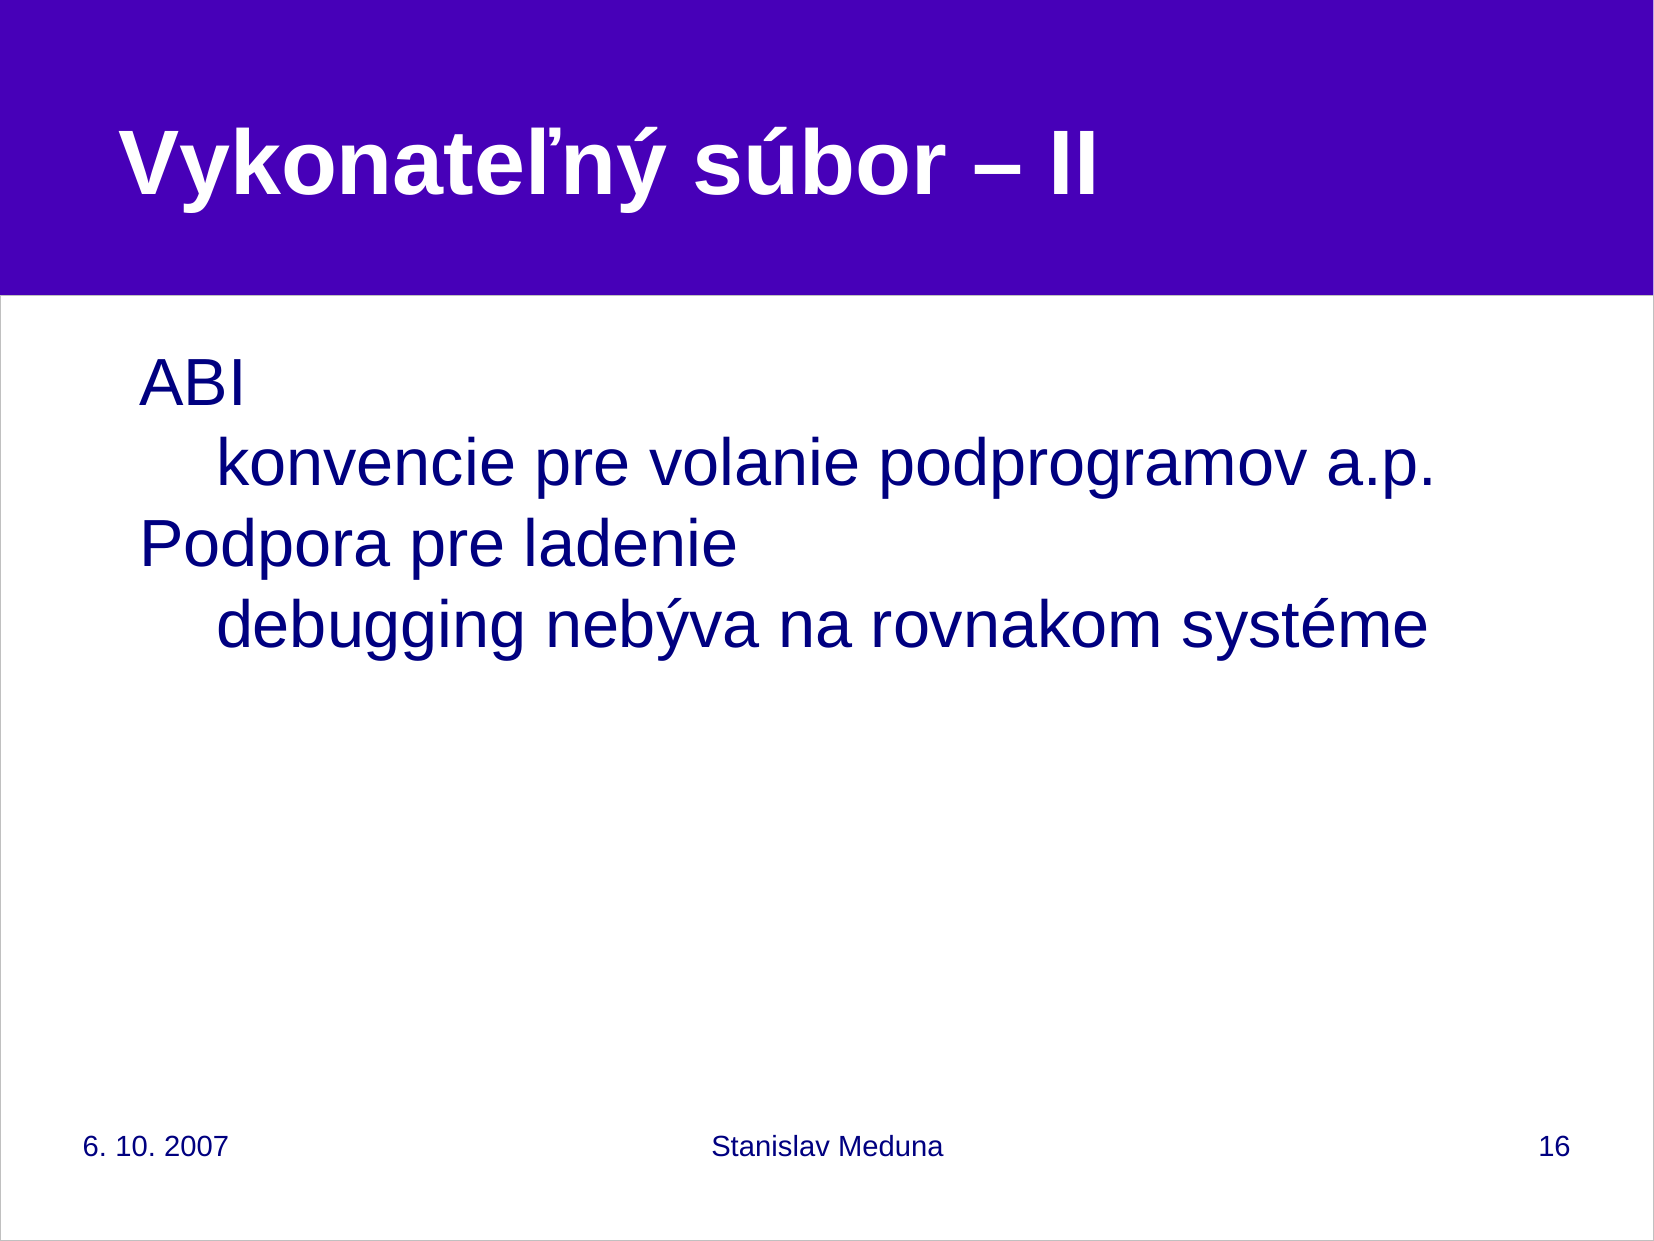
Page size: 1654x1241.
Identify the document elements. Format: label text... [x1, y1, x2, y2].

list ABI konvencie pre volanie podprogramov a.p. Podpora pre ladenie debugging nebýva na rovnakom systéme [121, 344, 1534, 1112]
title Vykonateľný súbor – II [118, 66, 1595, 259]
